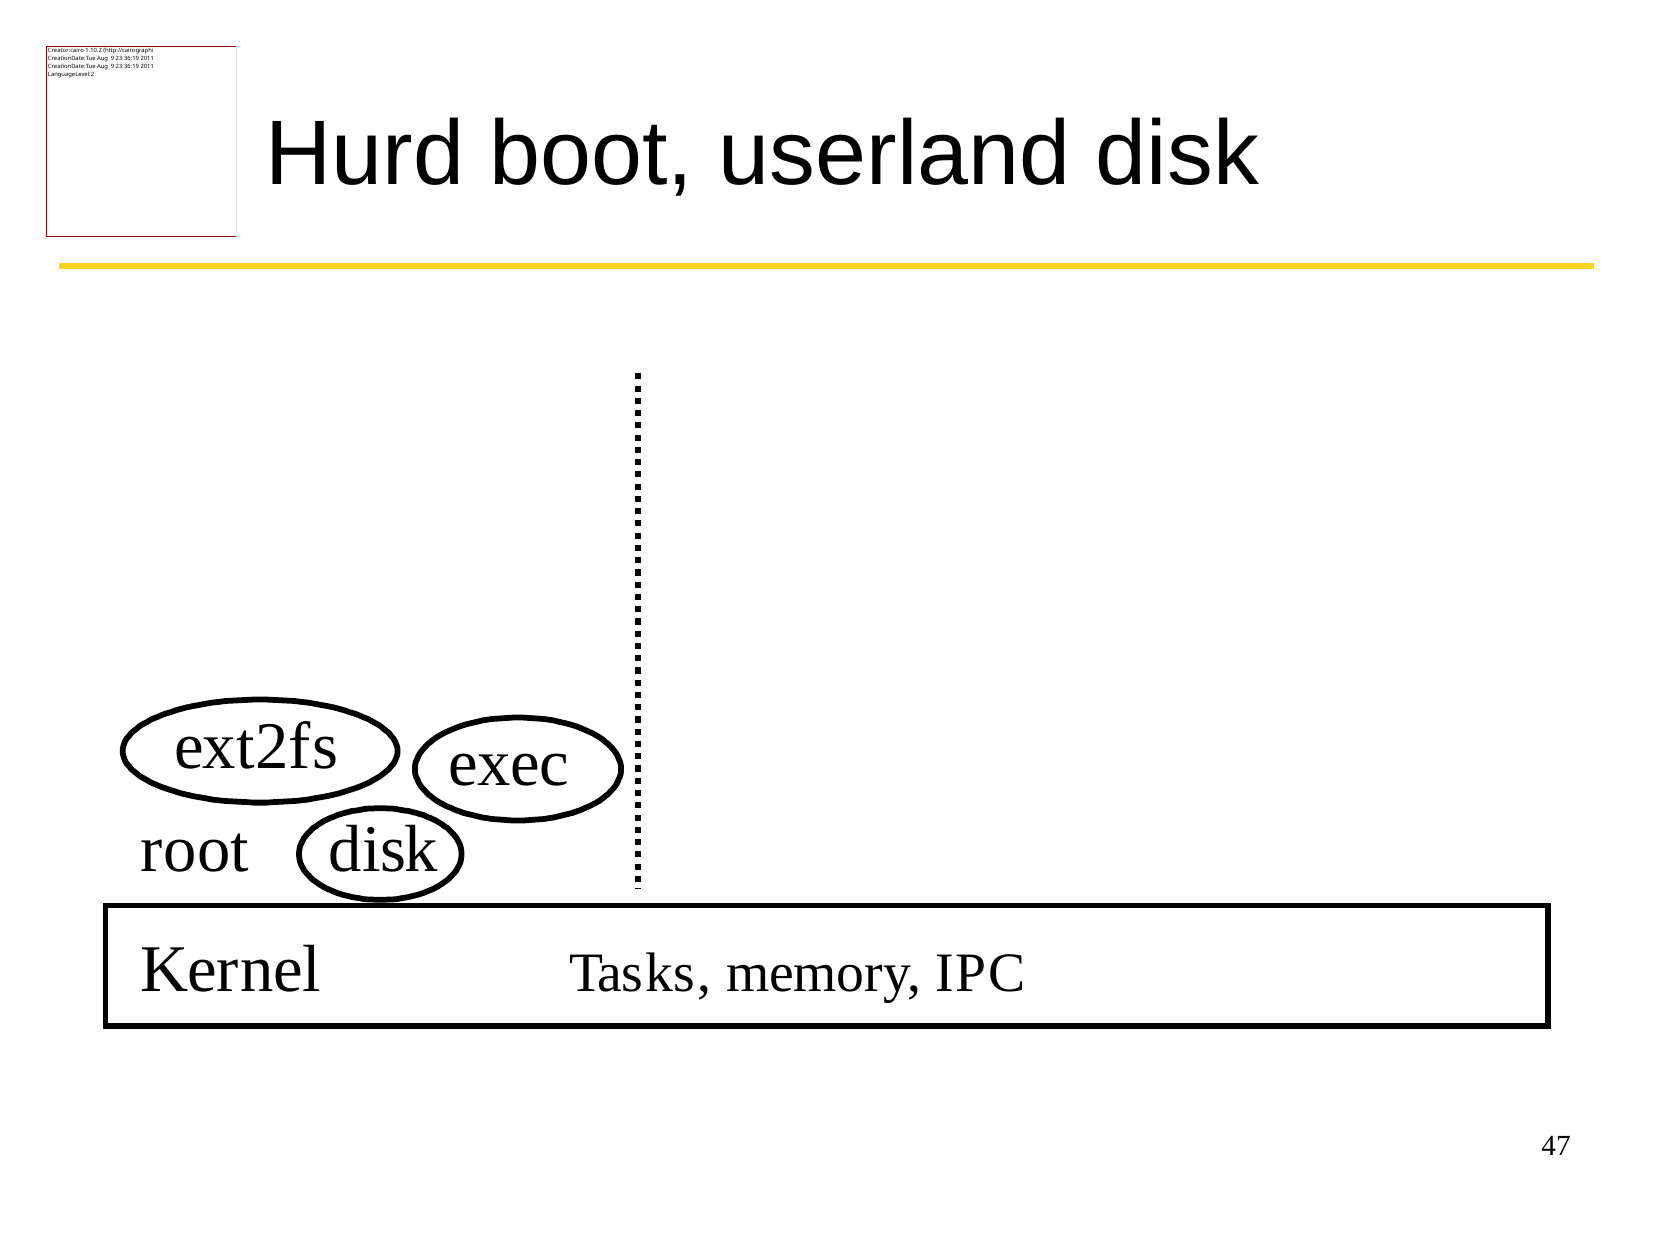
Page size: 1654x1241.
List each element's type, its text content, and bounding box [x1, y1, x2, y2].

title Hurd boot, userland disk [265, 49, 1571, 257]
picture [82, 350, 1571, 1049]
